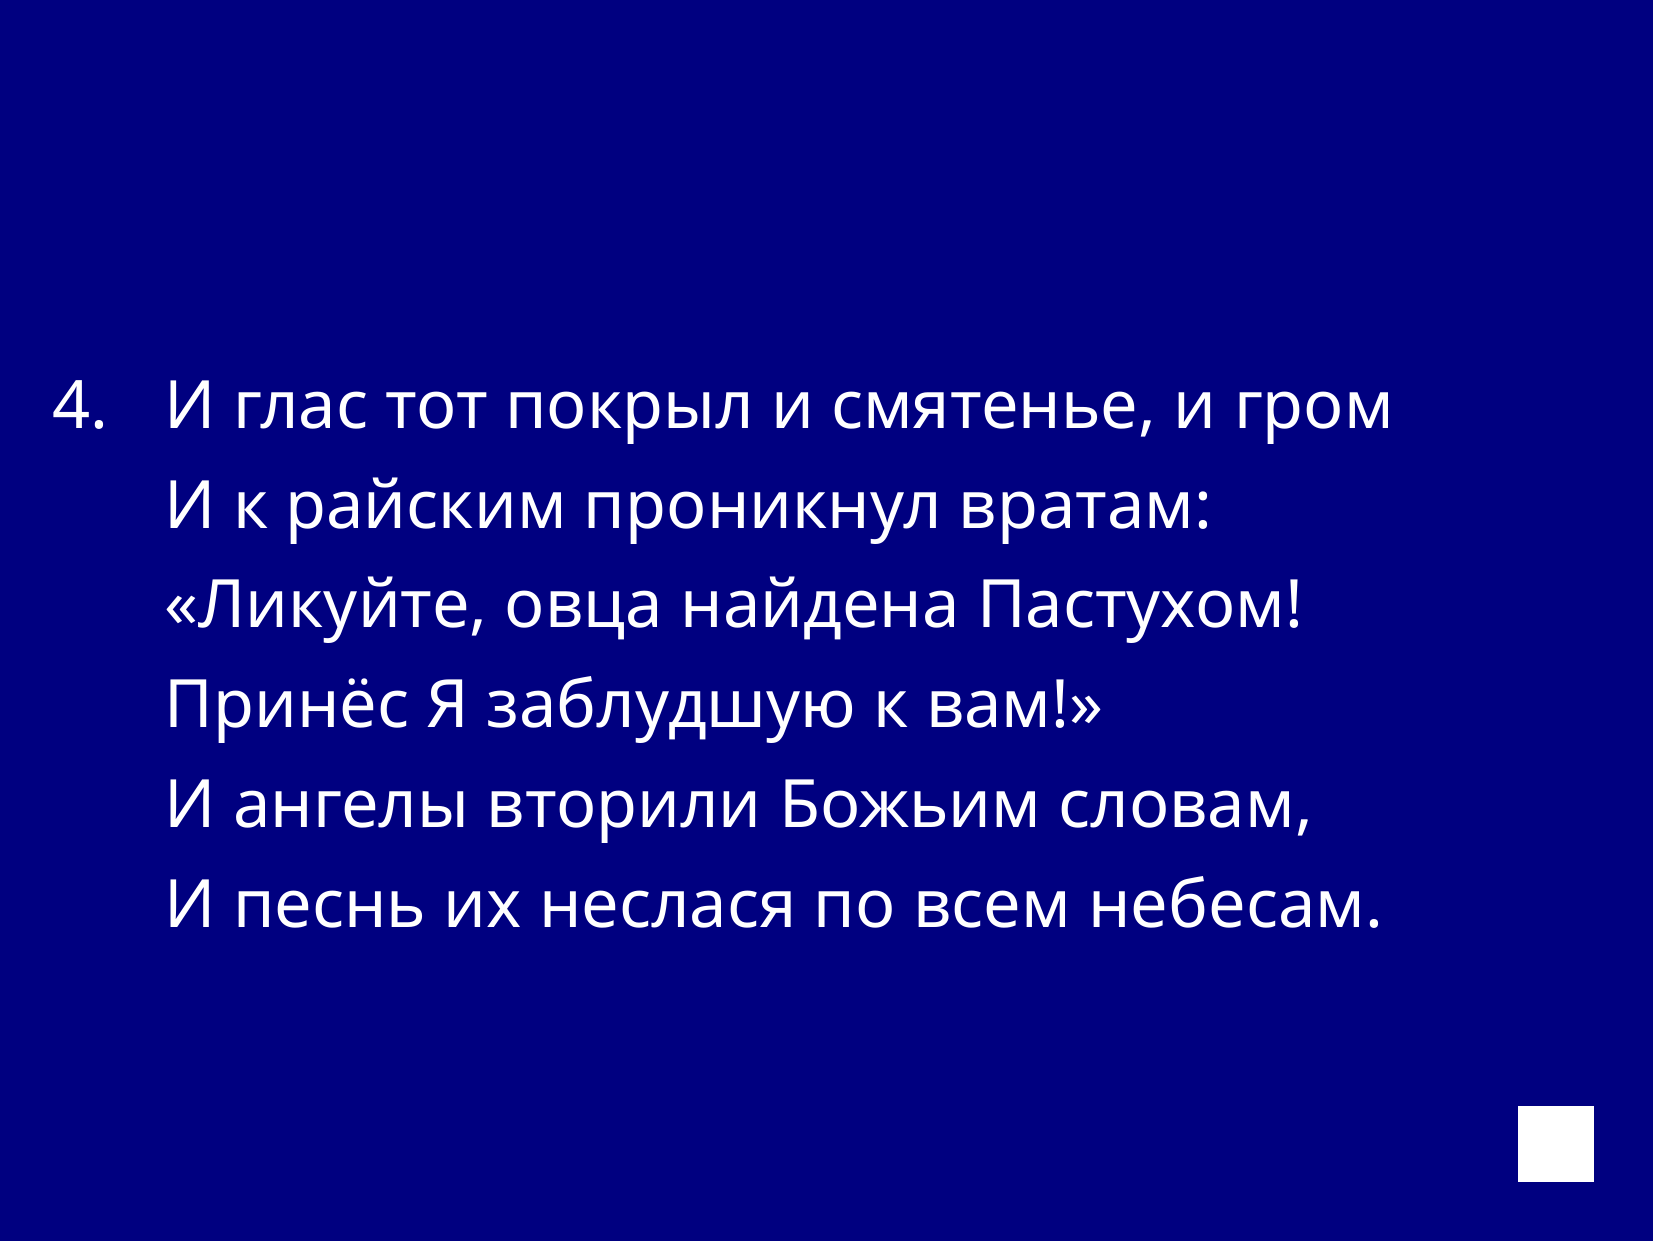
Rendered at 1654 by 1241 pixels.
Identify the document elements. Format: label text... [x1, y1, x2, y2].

text_box [1518, 1163, 1594, 1182]
text_box 4. И глас тот покрыл и смятенье, и гром И к райским проникнул вратам: «Ликуйте, овца найдена Пастухом! Принёс Я заблудшую к вам!» И ангелы вторили Божьим словам, И песнь их неслася по всем небесам. [37, 150, 1653, 1163]
